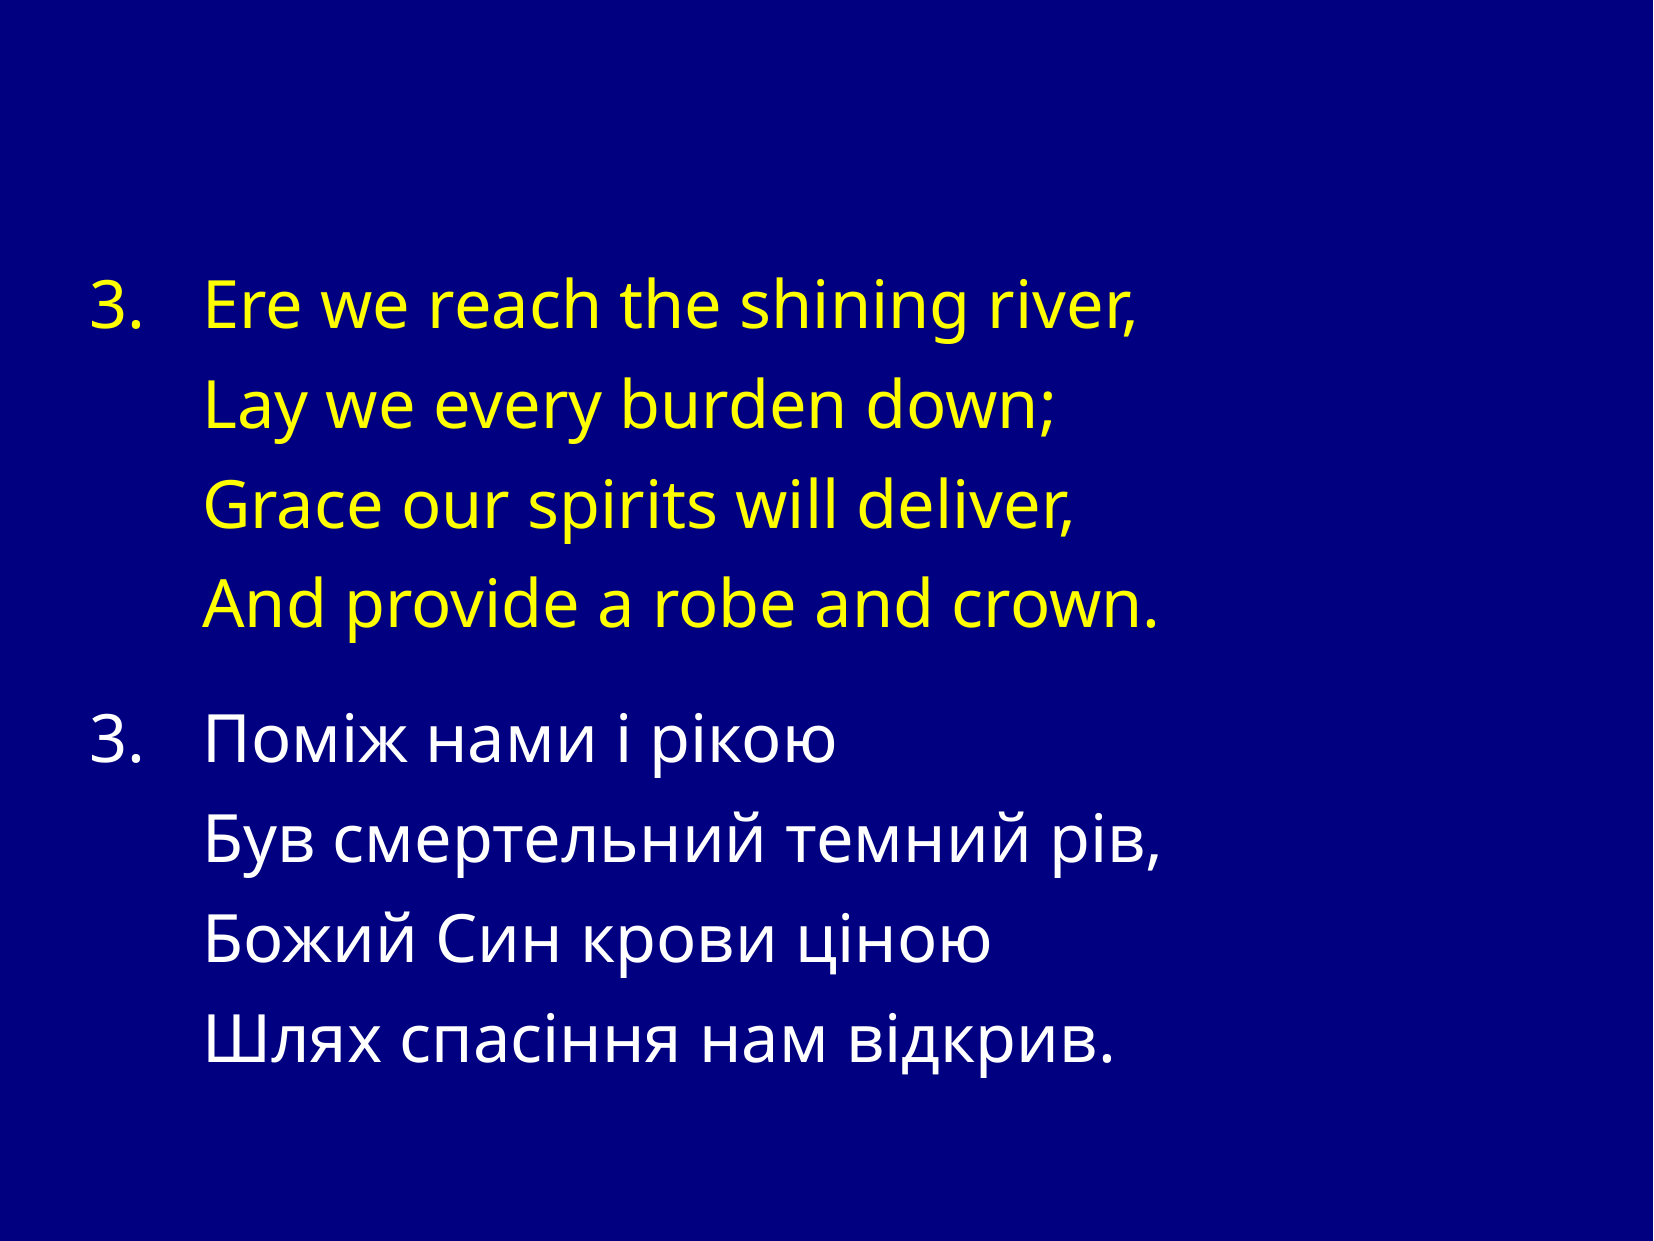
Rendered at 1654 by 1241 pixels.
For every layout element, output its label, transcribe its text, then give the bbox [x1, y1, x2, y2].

text_box 3. Ere we reach the shining river, Lay we every burden down; Grace our spirits will deliver, And provide a robe and crown. [75, 150, 1576, 638]
text_box 3. Поміж нами і рікою Був смертельний темний рів, Божий Син крови ціною Шлях спасіння нам відкрив. [75, 675, 1576, 1163]
